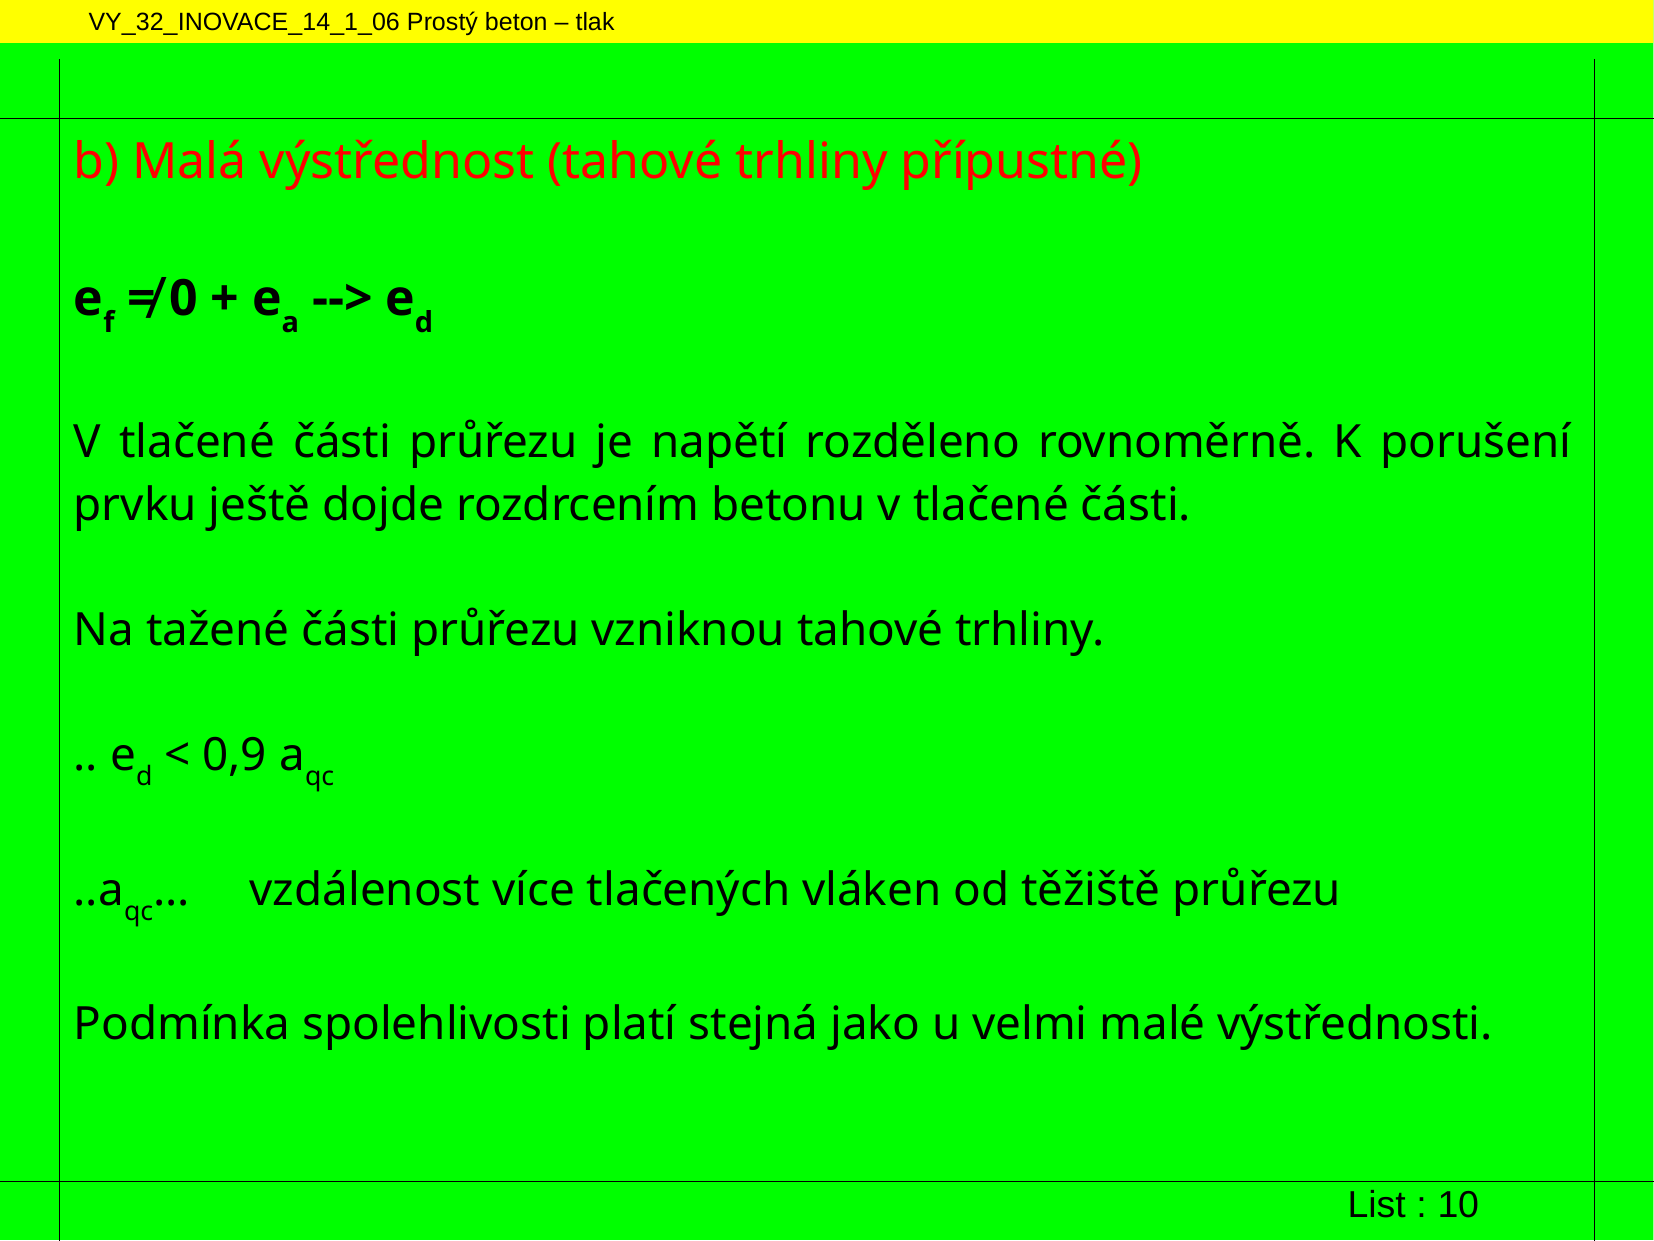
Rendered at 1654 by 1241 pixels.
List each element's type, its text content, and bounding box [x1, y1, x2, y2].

text_box List : <číslo> [1357, 1176, 1599, 1241]
text_box VY_32_INOVACE_14_1_06 Prostý beton – tlak [0, 0, 1654, 43]
text_box b) Malá výstřednost (tahové trhliny přípustné) ef ≠ 0 + ea --> ed V tlačené části průřezu je napětí rozděleno rovnoměrně. K porušení prvku ještě dojde rozdrcením betonu v tlačené části. Na tažené části průřezu vzniknou tahové trhliny. .. ed < 0,9 aqc ..aqc... vzdálenost více tlačených vláken od těžiště průřezu Podmínka spolehlivosti platí stejná jako u velmi malé výstřednosti. [60, 119, 1588, 984]
